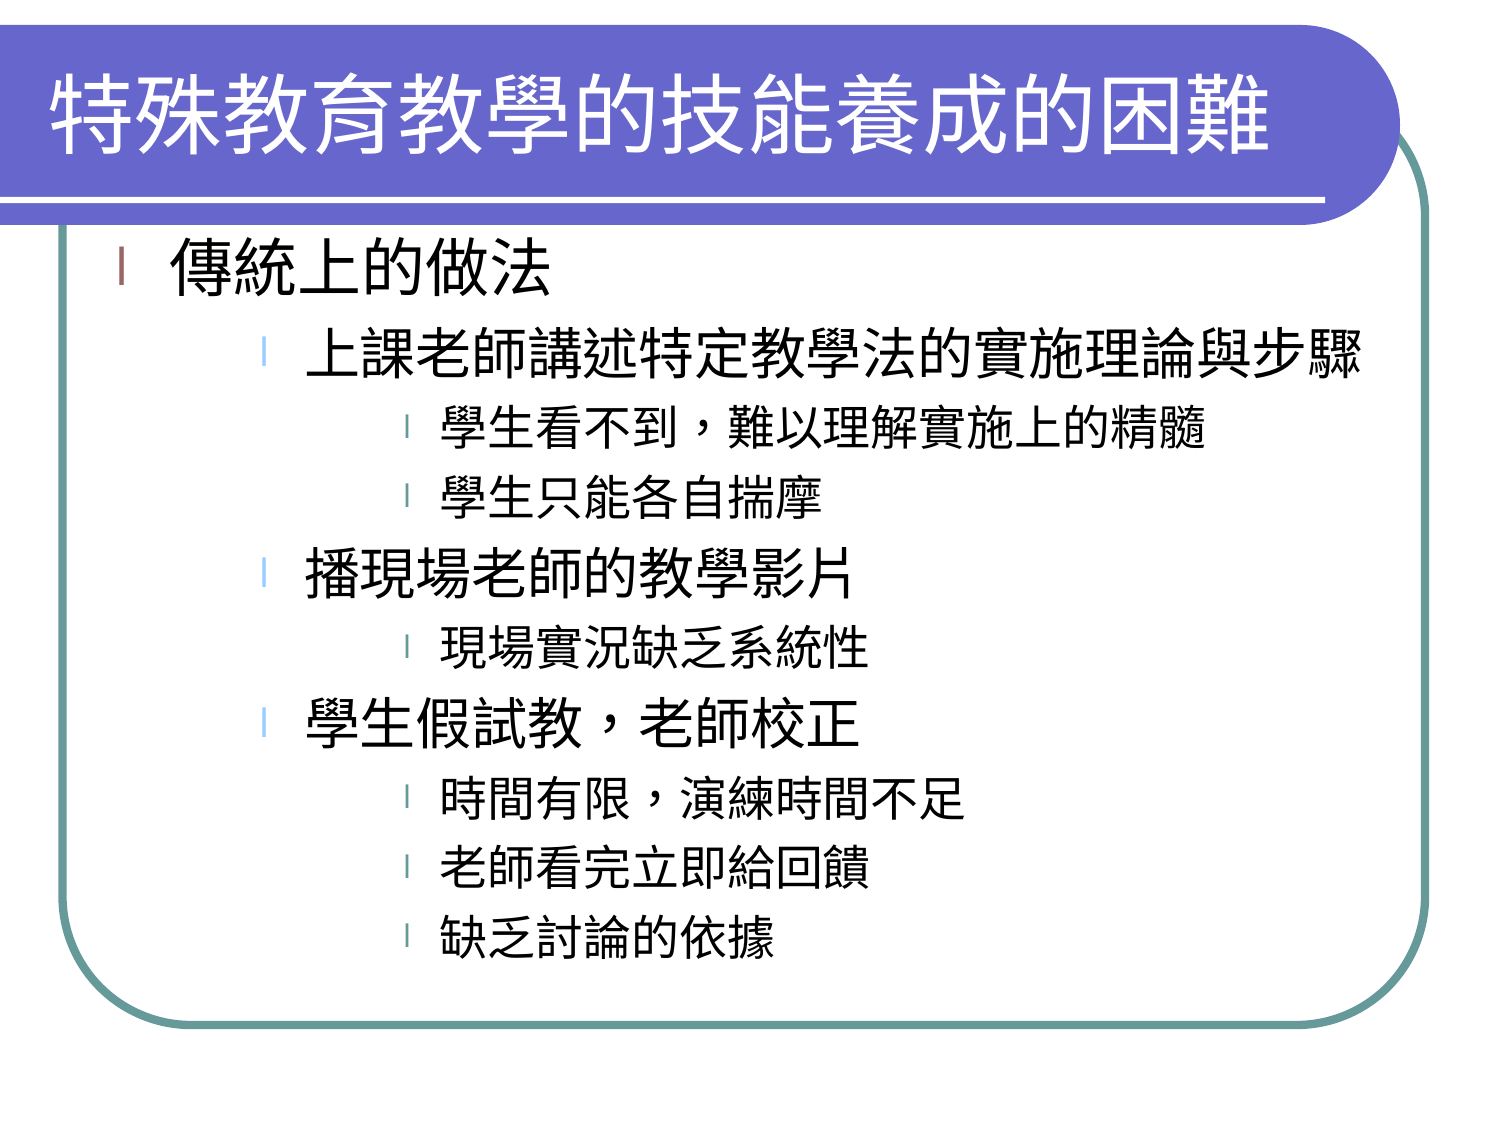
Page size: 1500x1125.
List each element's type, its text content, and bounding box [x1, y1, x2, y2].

list 傳統上的做法 上課老師講述特定教學法的實施理論與步驟 學生看不到，難以理解實施上的精髓 學生只能各自揣摩 播現場老師的教學影片 現場實況缺乏系統性 學生假試教，老師校正 時間有限，演練時間不足 老師看完立即給回饋 缺乏討論的依據 [100, 220, 1401, 1024]
title 特殊教育教學的技能養成的困難 [32, 37, 1347, 188]
